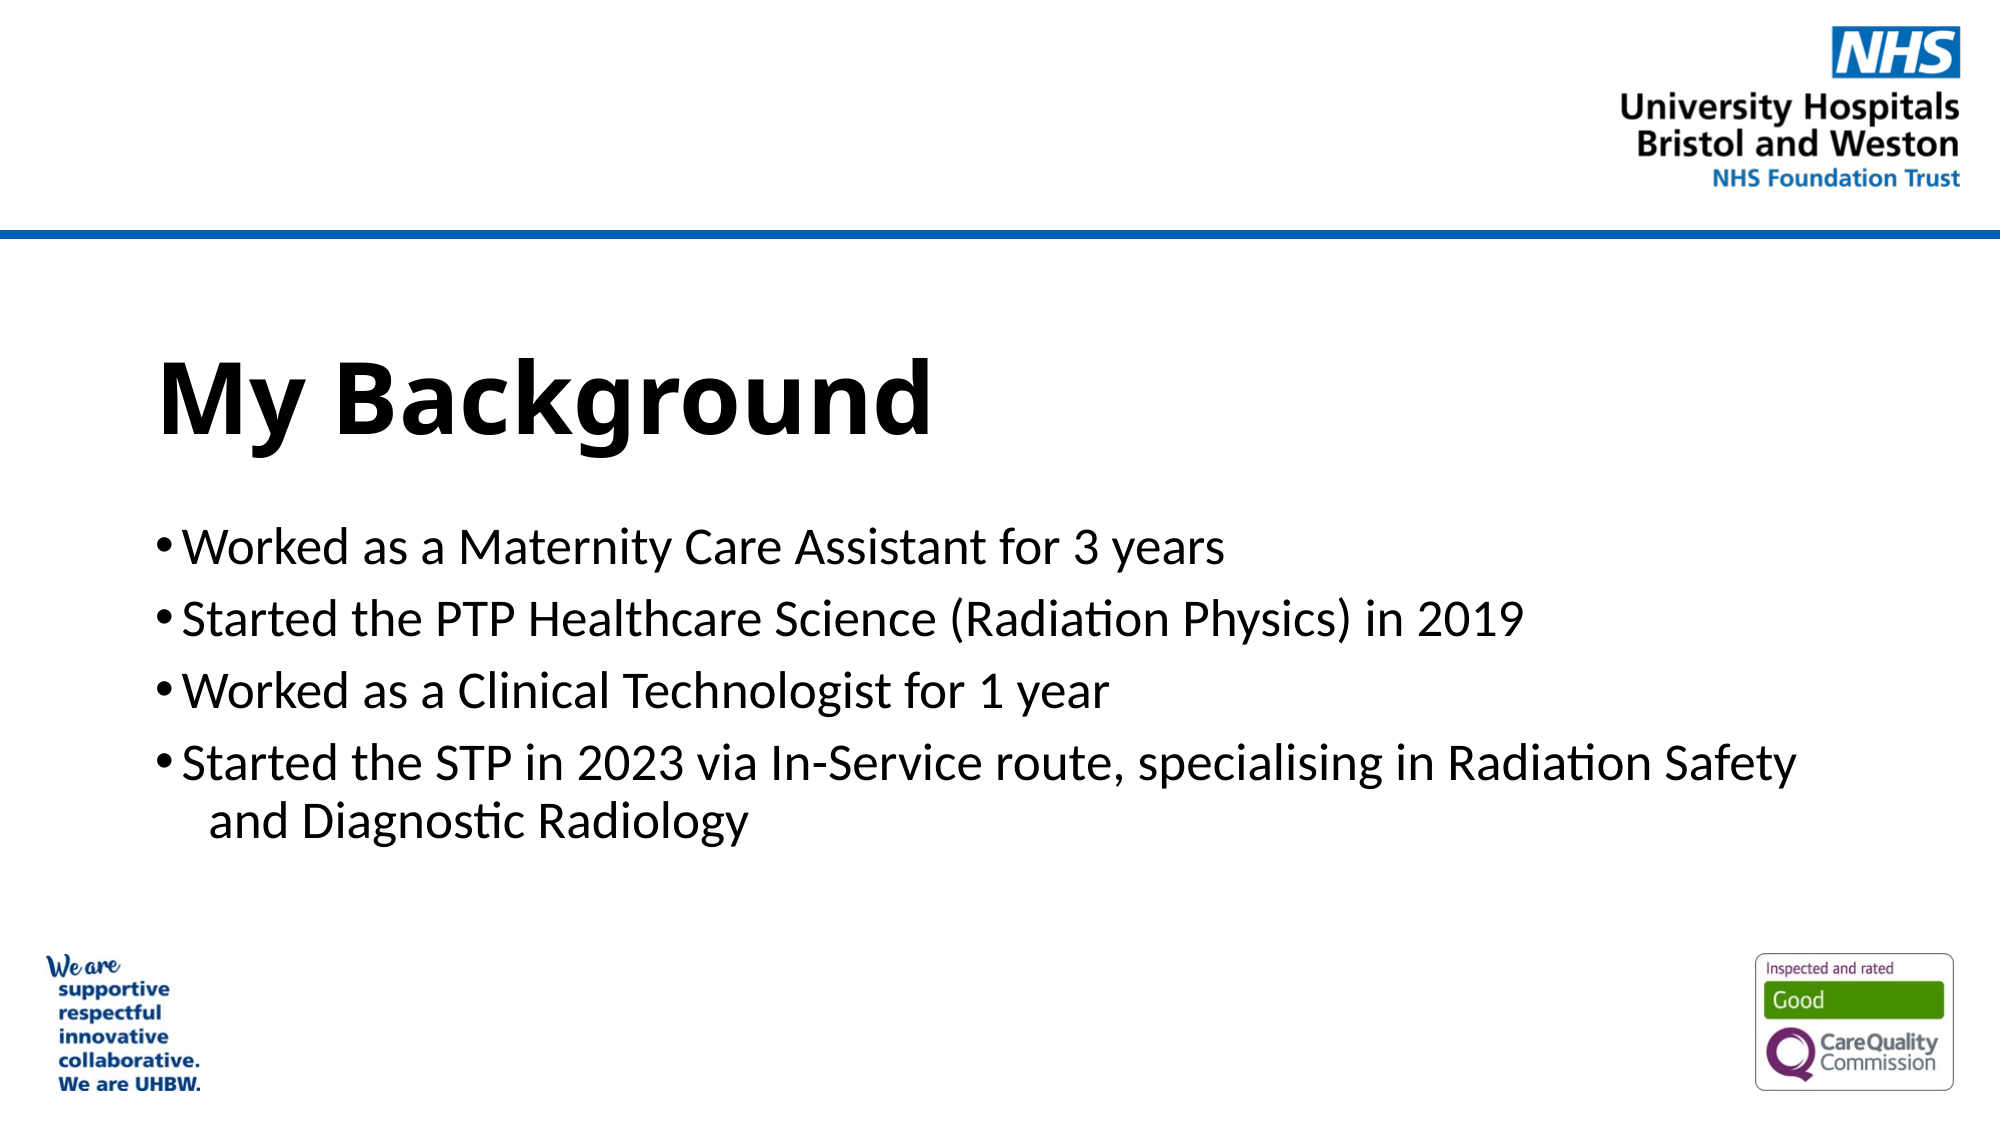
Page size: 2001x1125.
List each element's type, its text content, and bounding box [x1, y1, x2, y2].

list Worked as a Maternity Care Assistant for 3 years Started the PTP Healthcare Science (Radiation Physics) in 2019 Worked as a Clinical Technologist for 1 year Started the STP in 2023 via In-Service route, specialising in Radiation Safety and Diagnostic Radiology [140, 305, 1866, 954]
title My Background [80, 16, 1806, 234]
